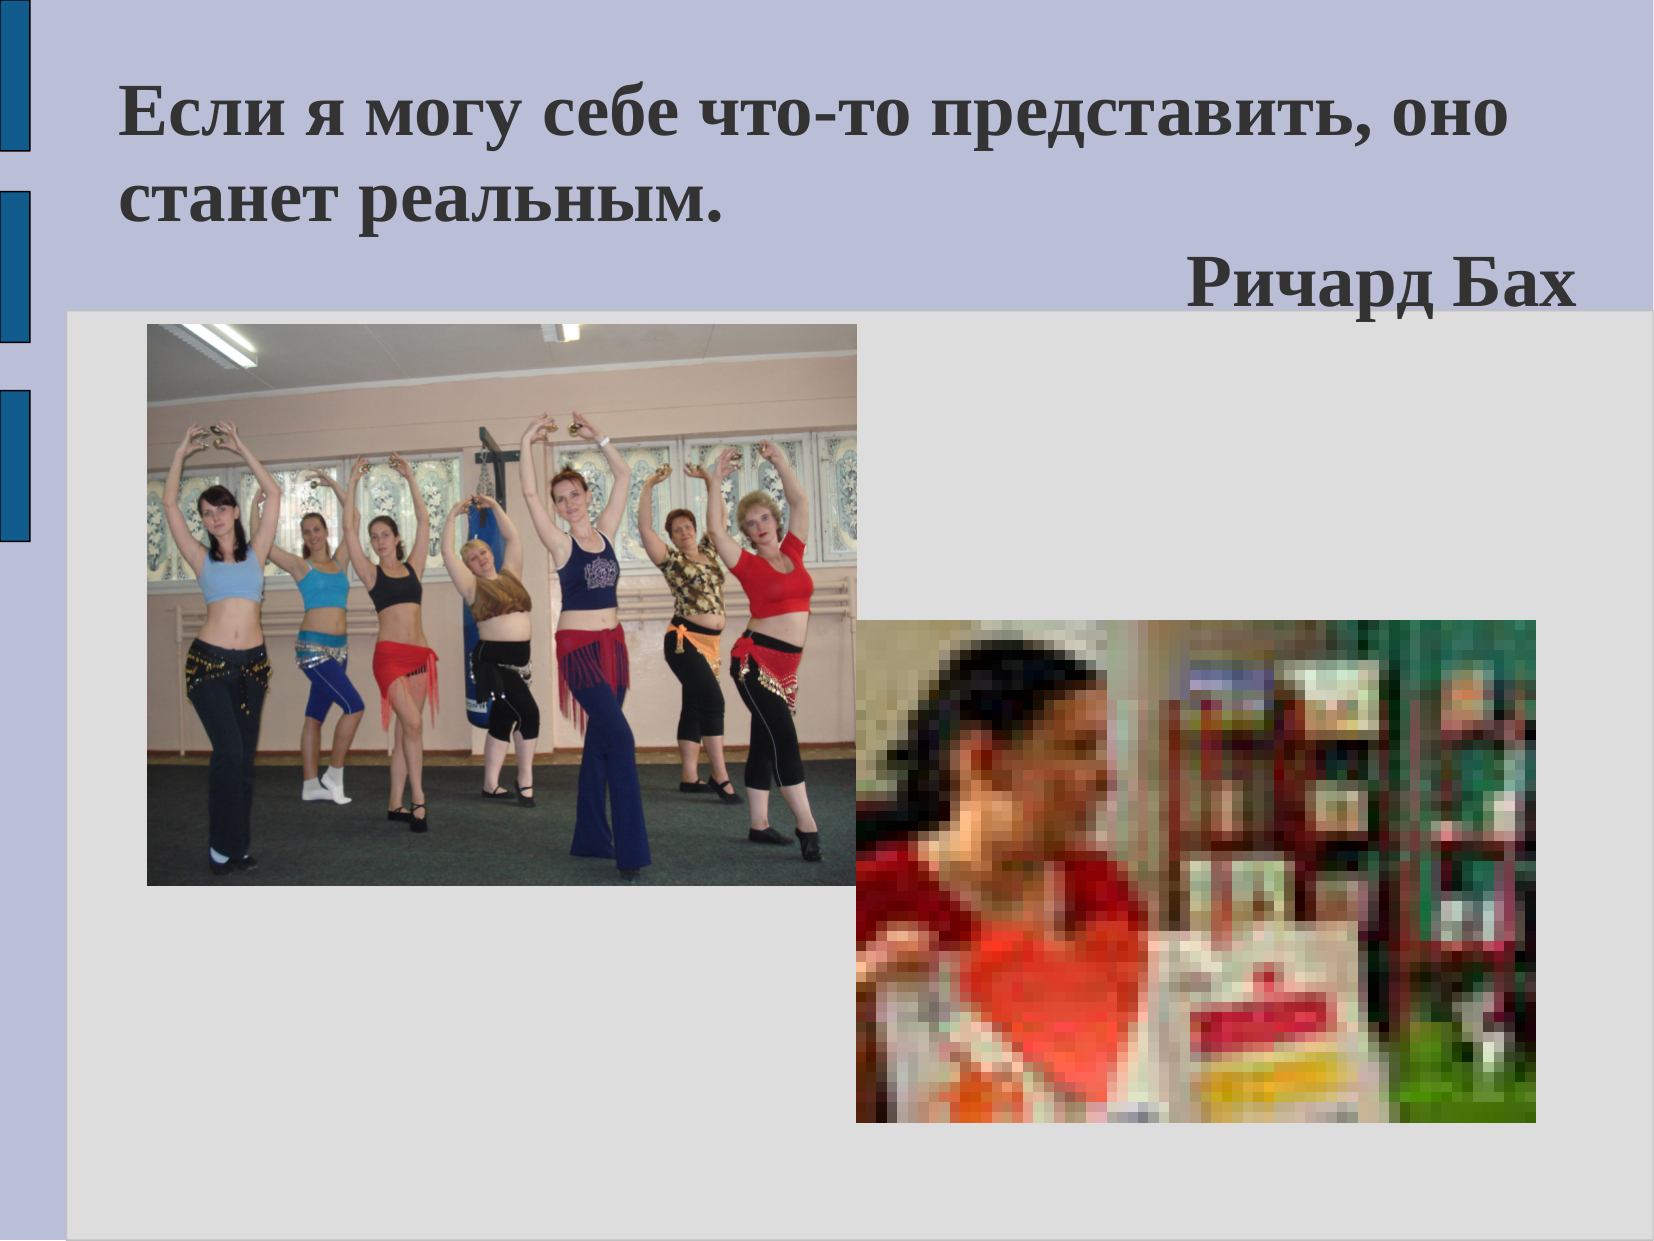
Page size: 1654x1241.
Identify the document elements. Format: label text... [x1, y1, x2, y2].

title Если я могу себе что-то представить, оно станет реальным. Ричард Бах [118, 29, 1595, 358]
picture [147, 324, 1536, 1123]
